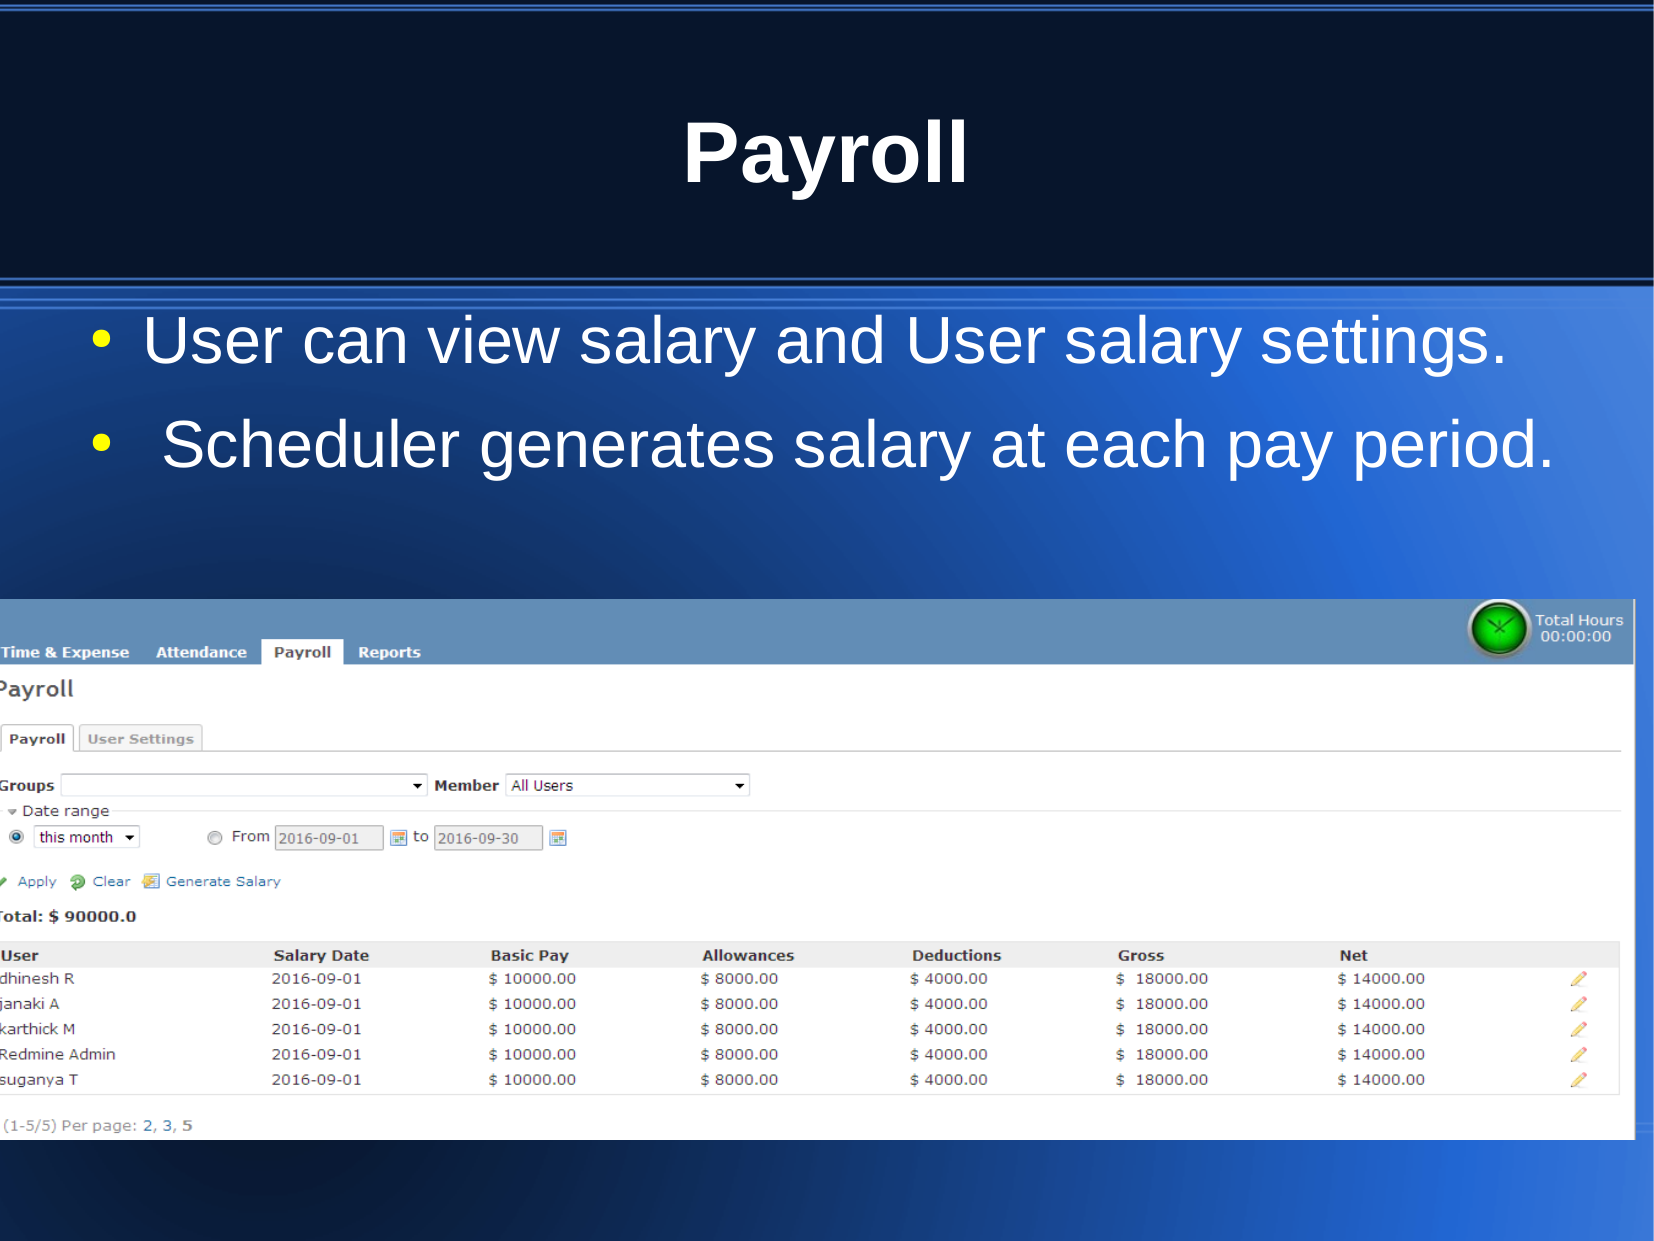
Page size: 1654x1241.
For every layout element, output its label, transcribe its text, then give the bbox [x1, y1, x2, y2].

picture [0, 0, 1654, 1241]
list User can view salary and User salary settings. Scheduler generates salary at each pay period. [71, 302, 1561, 599]
title Payroll [82, 56, 1571, 250]
